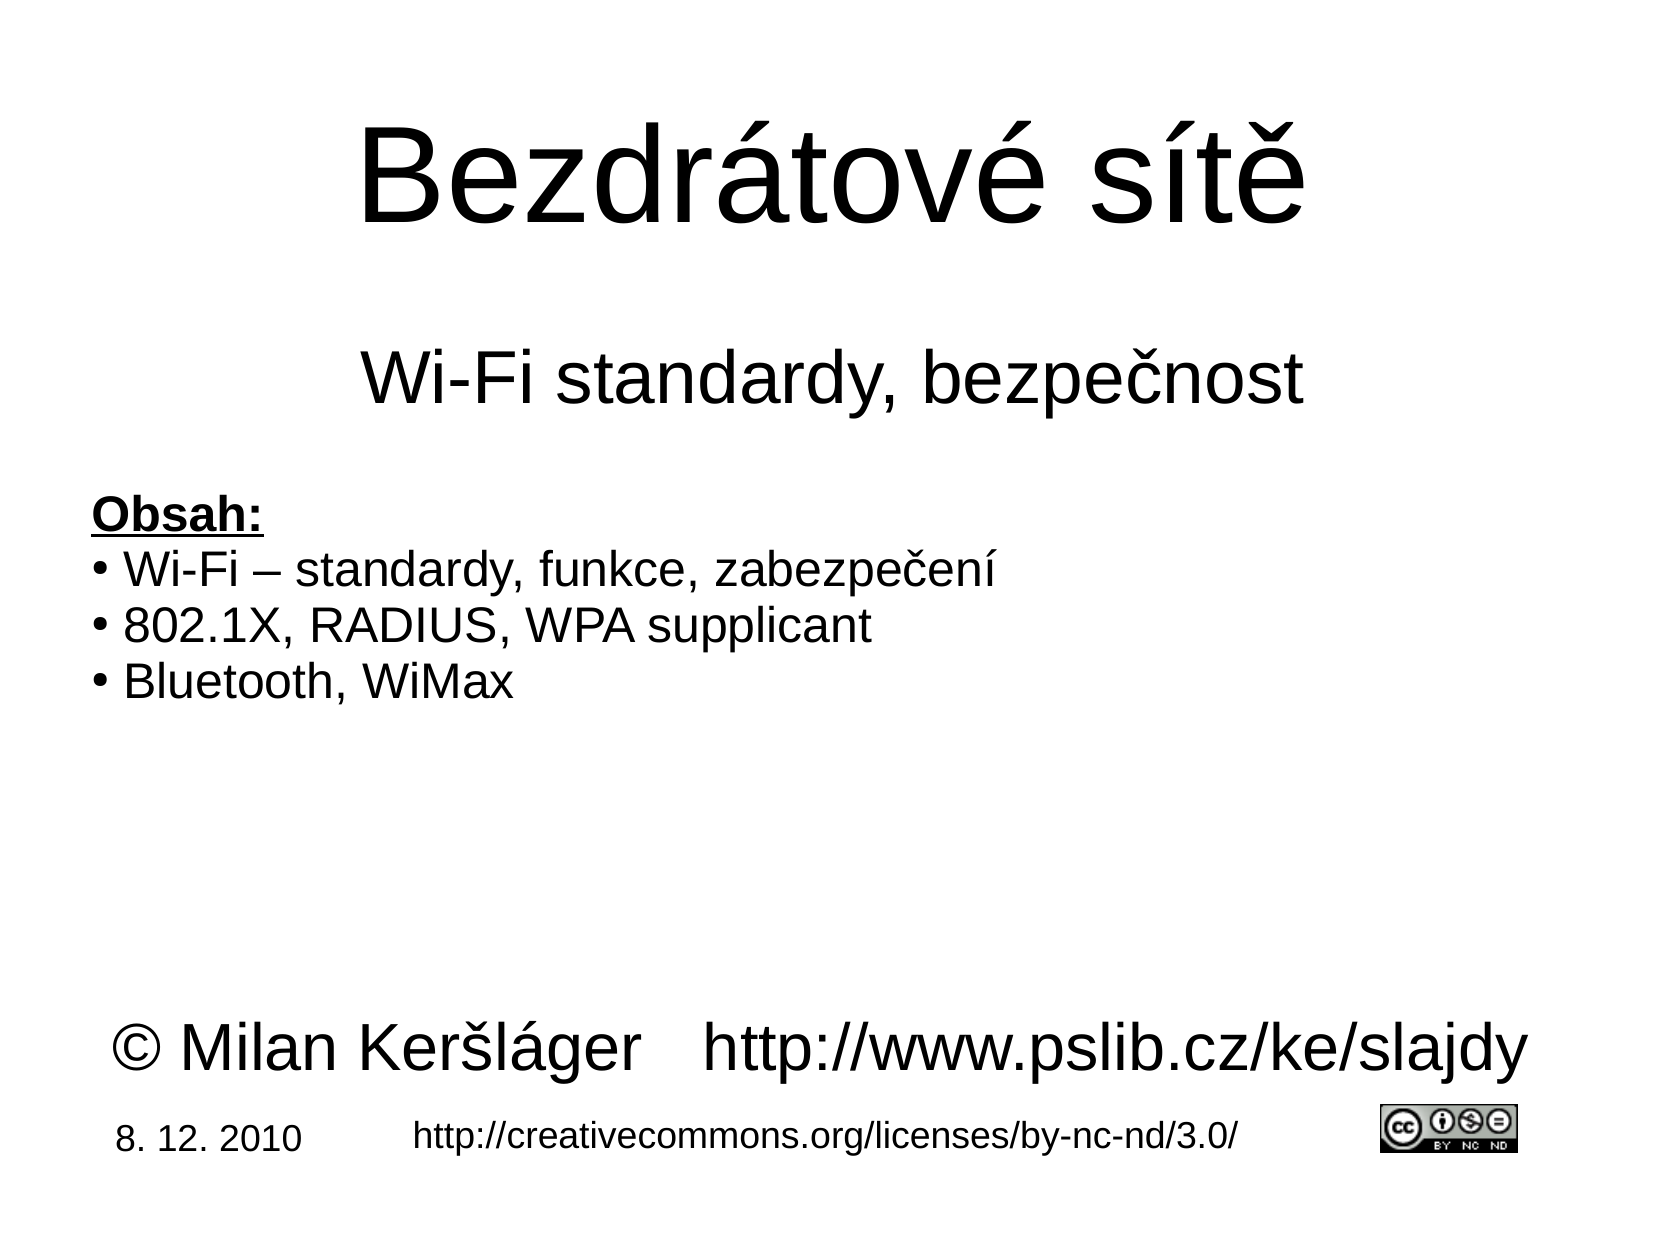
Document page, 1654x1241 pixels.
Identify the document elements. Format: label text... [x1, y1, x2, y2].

text_box 8.12.2010 [100, 1110, 337, 1168]
text_box http://creativecommons.org/licenses/by-nc-nd/3.0/ [339, 1107, 1313, 1165]
text_box Obsah: Wi-Fi – standardy, funkce, zabezpečení 802.1X, RADIUS, WPA supplicant Bluetooth, WiMax [76, 478, 1583, 717]
title Bezdrátové sítě Wi-Fi standardy, bezpečnost [88, 56, 1577, 461]
picture [1380, 1104, 1518, 1153]
list © Milan Keršláger http://www.pslib.cz/ke/slajdy [76, 1009, 1565, 1087]
